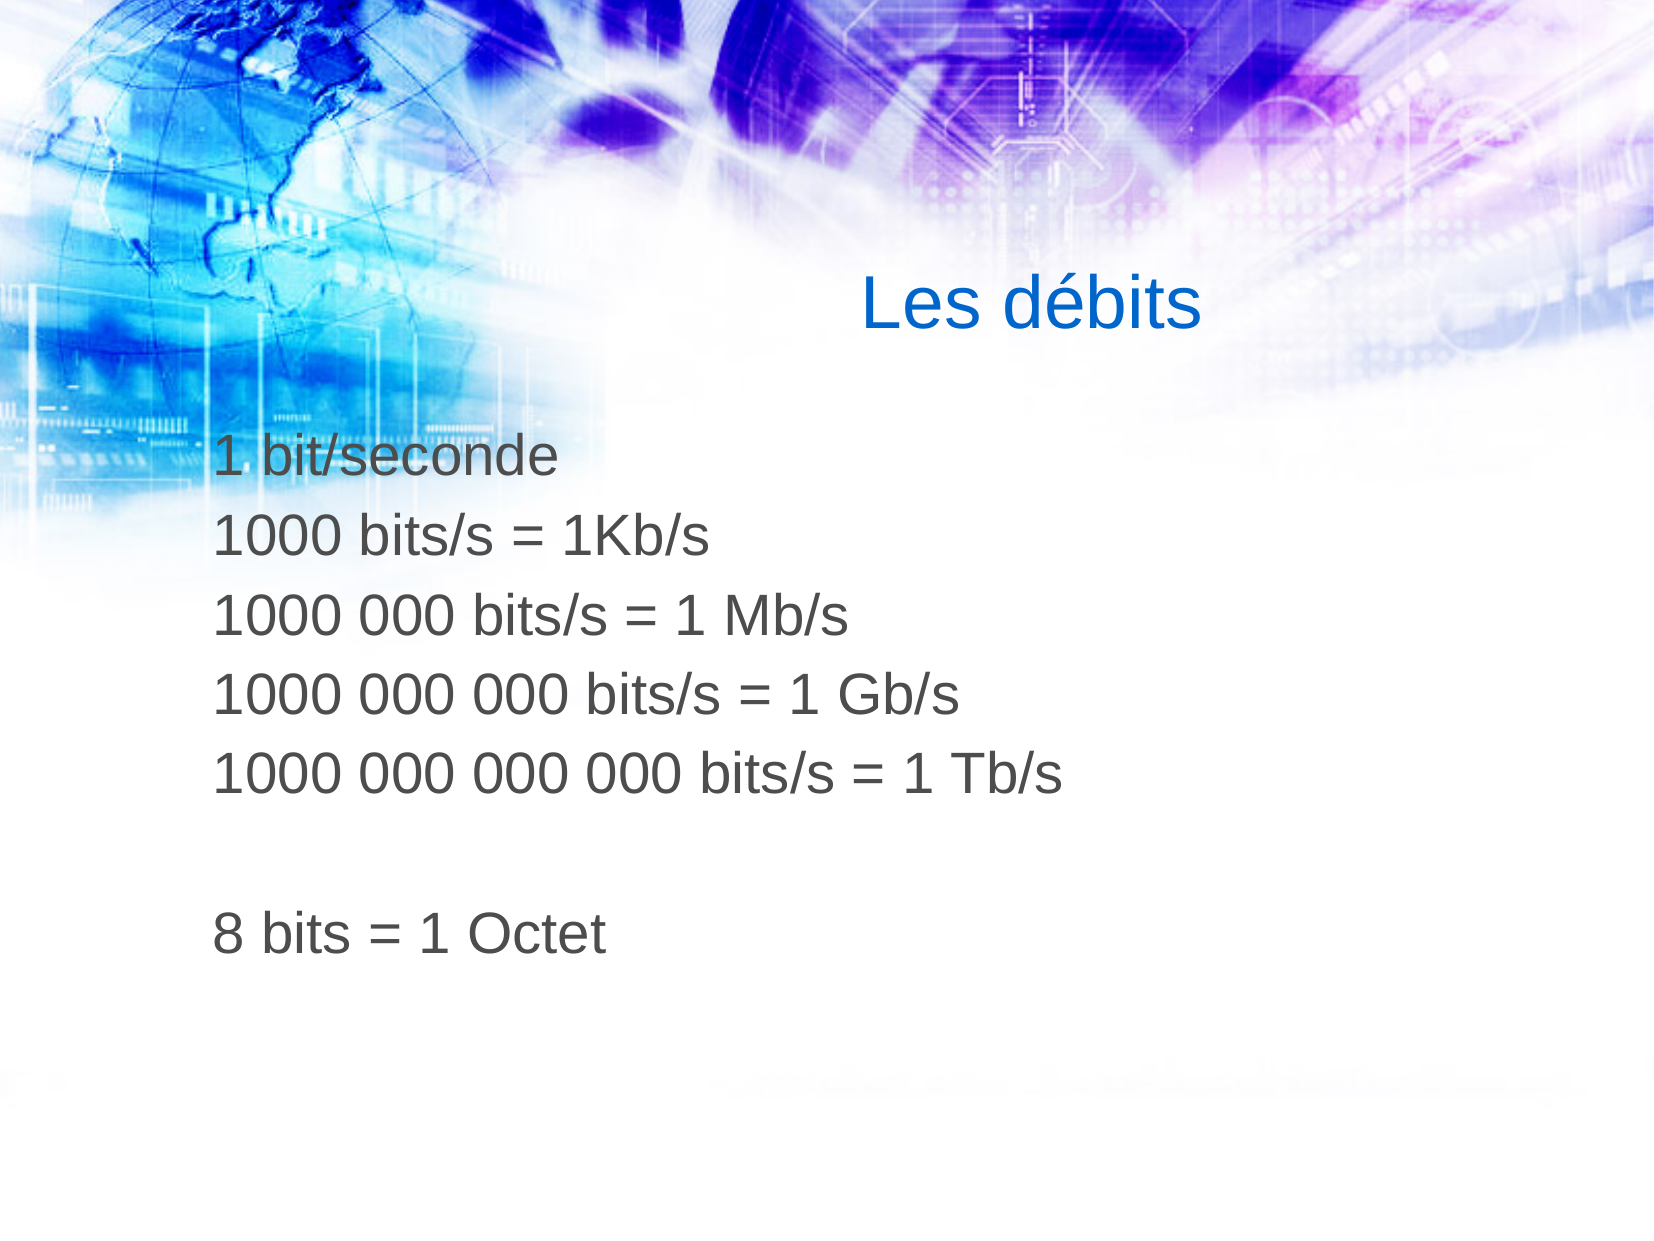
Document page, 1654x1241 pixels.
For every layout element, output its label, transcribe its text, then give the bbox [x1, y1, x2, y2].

title Les débits [455, 202, 1609, 404]
list 1 bit/seconde 1000 bits/s = 1Kb/s 1000 000 bits/s = 1 Mb/s 1000 000 000 bits/s = 1 Gb/s 1000 000 000 000 bits/s = 1 Tb/s 8 bits = 1 Octet [212, 423, 1595, 1152]
picture [0, 0, 1654, 1241]
